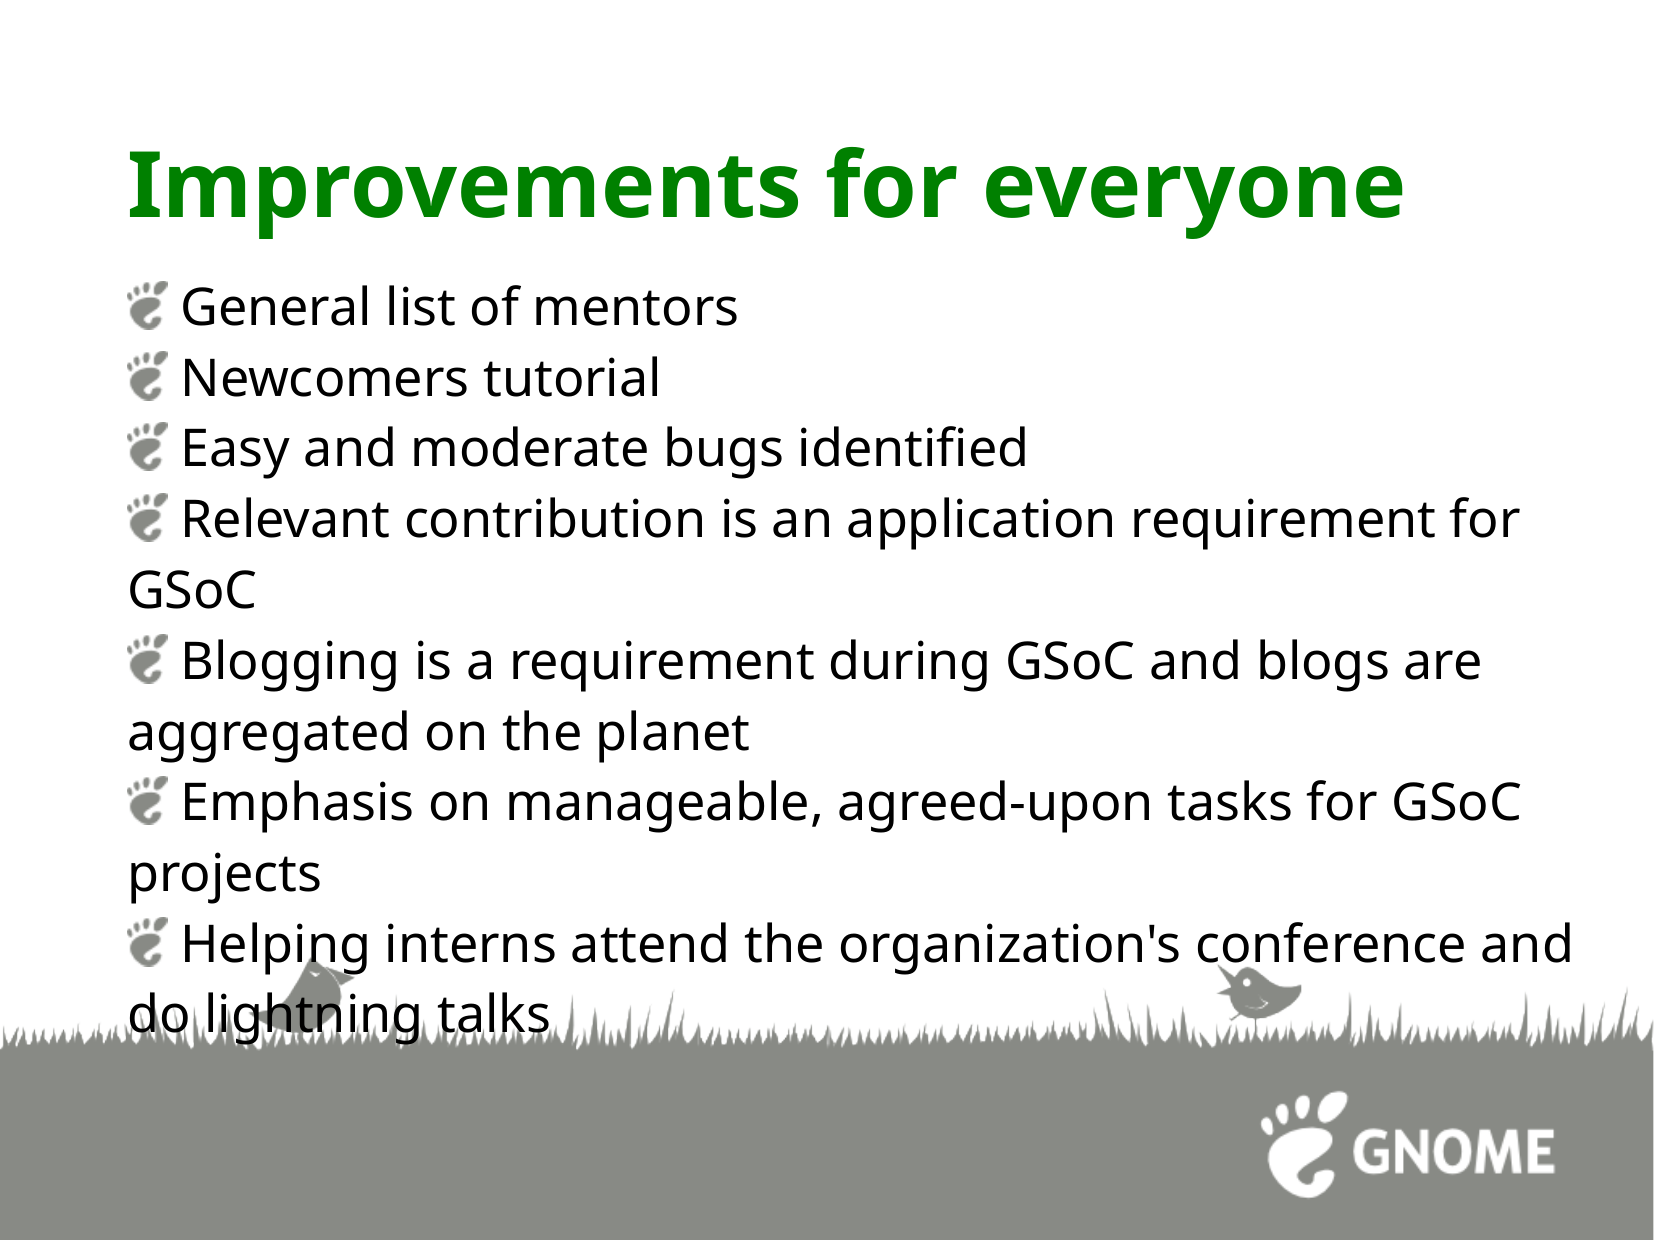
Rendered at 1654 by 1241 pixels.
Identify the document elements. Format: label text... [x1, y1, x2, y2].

picture [0, 0, 1654, 1241]
text_box Improvements for everyone [112, 112, 1654, 251]
text_box General list of mentors Newcomers tutorial Easy and moderate bugs identified Relevant contribution is an application requirement for GSoC Blogging is a requirement during GSoC and blogs are aggregated on the planet Emphasis on manageable, agreed-upon tasks for GSoC projects Helping interns attend the organization's conference and do lightning talks [112, 262, 1654, 1201]
